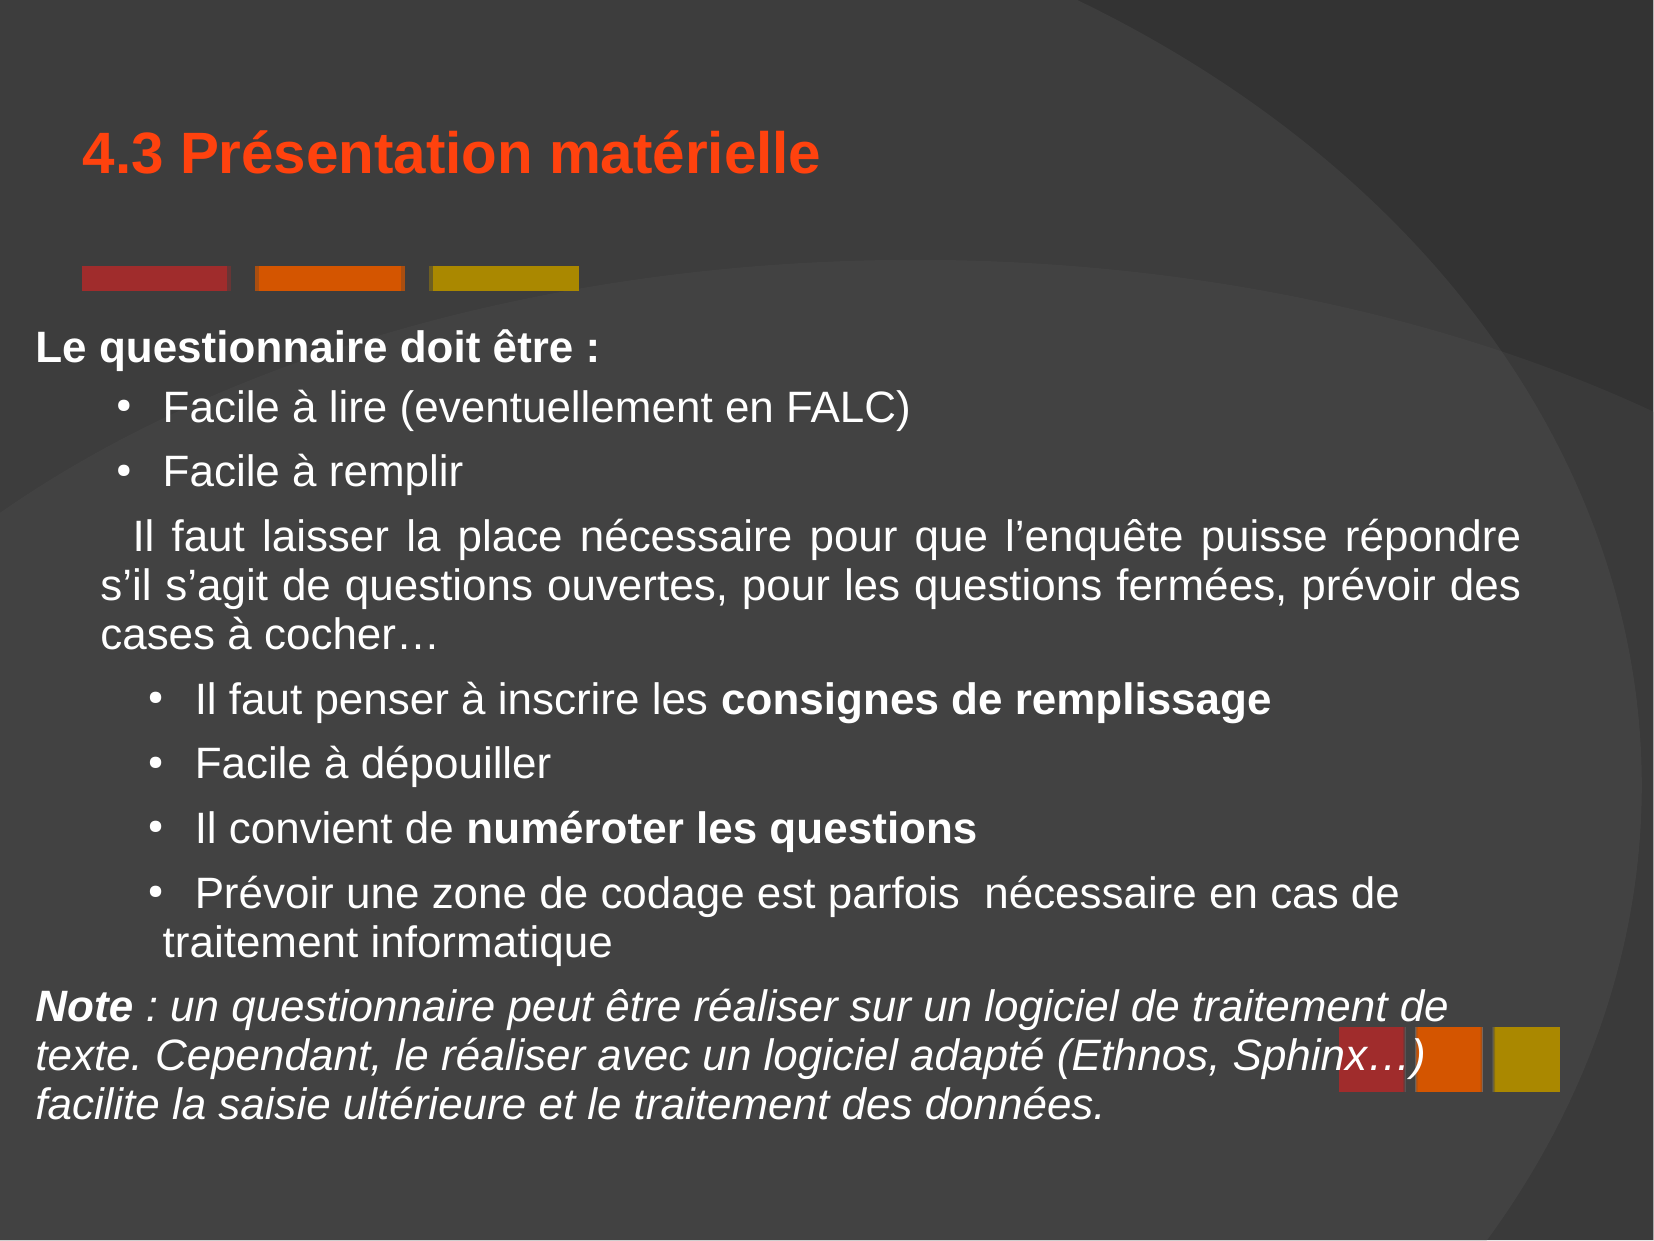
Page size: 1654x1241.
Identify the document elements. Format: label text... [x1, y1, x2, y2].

picture [82, 266, 579, 291]
title 4.3 Présentation matérielle [82, 49, 1571, 257]
picture [1524, 1027, 1560, 1092]
list Le questionnaire doit être : Facile à lire (eventuellement en FALC) Facile à remplir Il faut laisser la place nécessaire pour que l’enquête puisse répondre s’il s’agit de questions ouvertes, pour les questions fermées, prévoir des cases à cocher… Il faut penser à inscrire les consignes de remplissage Facile à dépouiller Il convient de numéroter les questions Prévoir une zone de codage est parfois nécessaire en cas de traitement informatique Note : un questionnaire peut être réaliser sur un logiciel de traitement de texte. Cependant, le réaliser avec un logiciel adapté (Ethnos, Sphinx…) facilite la saisie ultérieure et le traitement des données. [35, 322, 1524, 1134]
